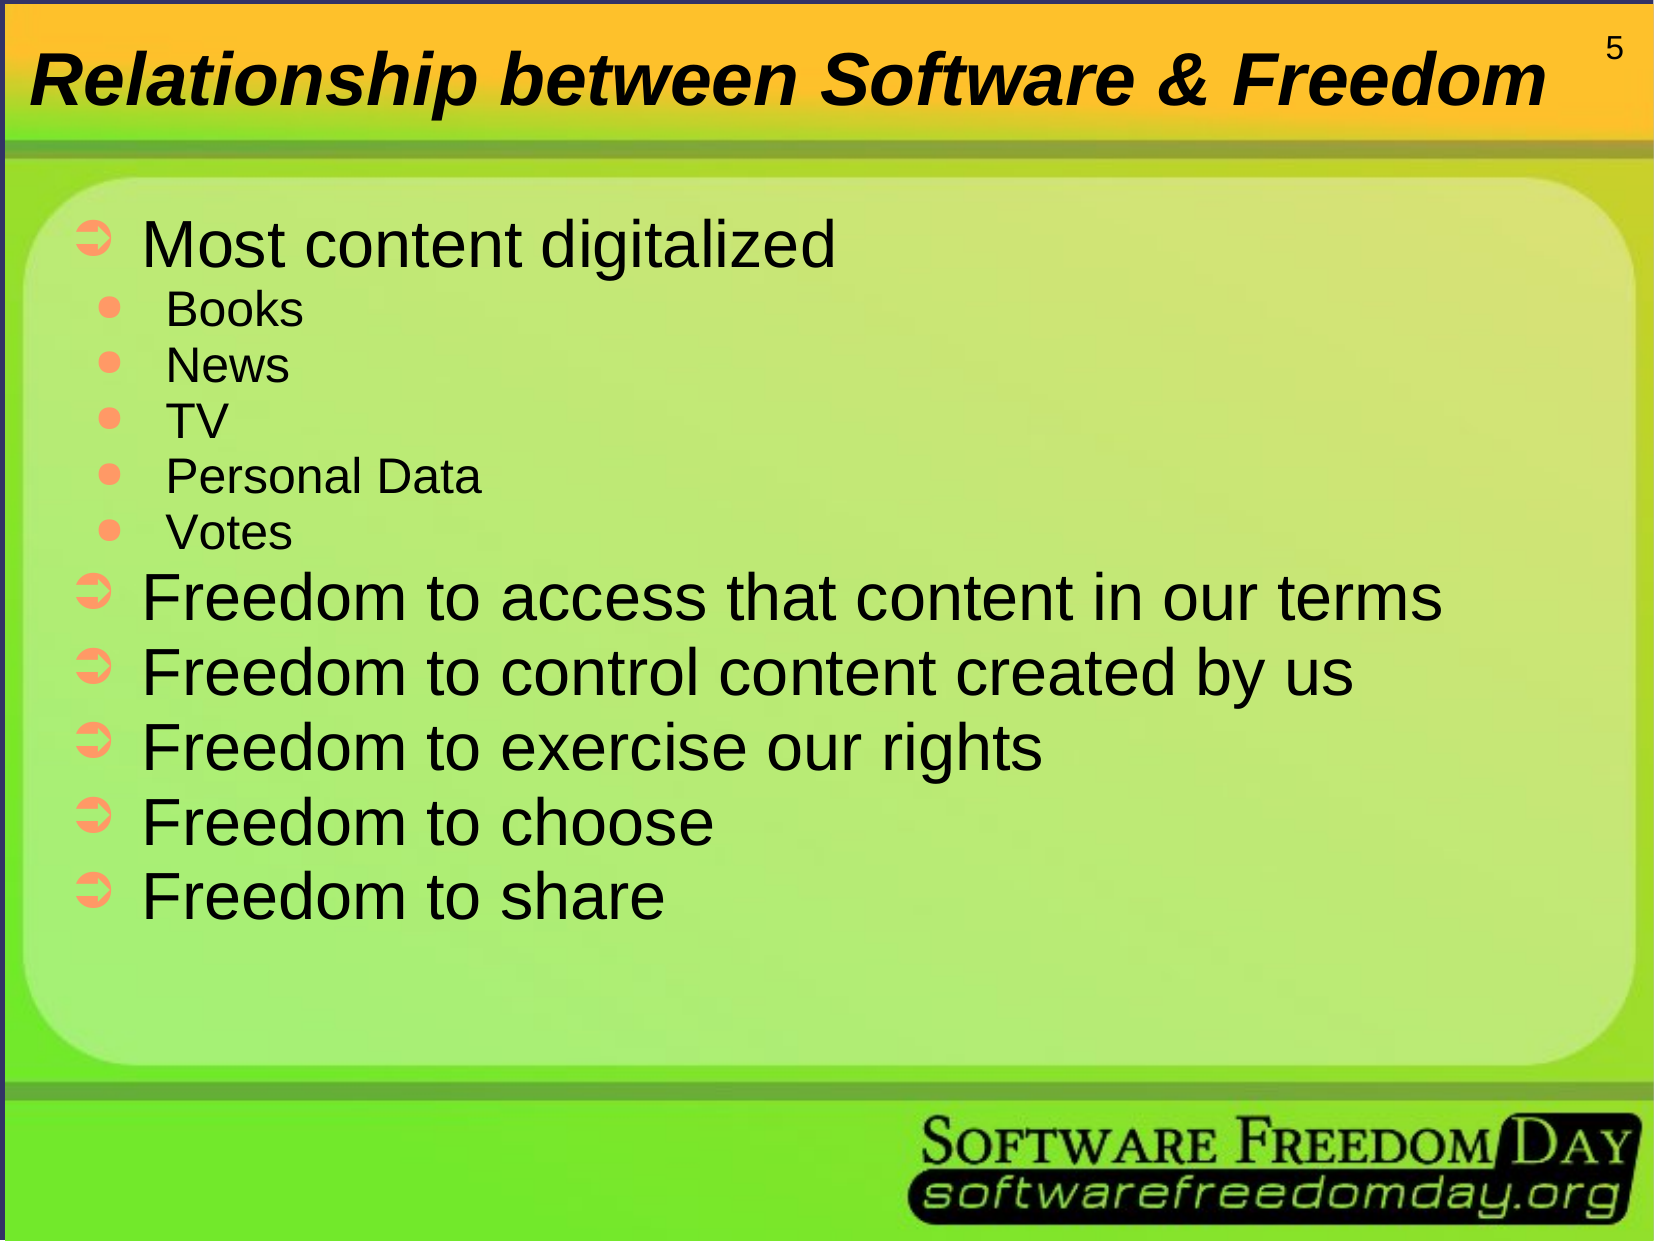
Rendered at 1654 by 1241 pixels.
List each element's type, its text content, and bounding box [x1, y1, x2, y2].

list Most content digitalized Books News TV Personal Data Votes Freedom to access that content in our terms Freedom to control content created by us Freedom to exercise our rights Freedom to choose Freedom to share [59, 206, 1595, 1026]
picture [5, 4, 1654, 1241]
title Relationship between Software & Freedom [29, 0, 1625, 159]
